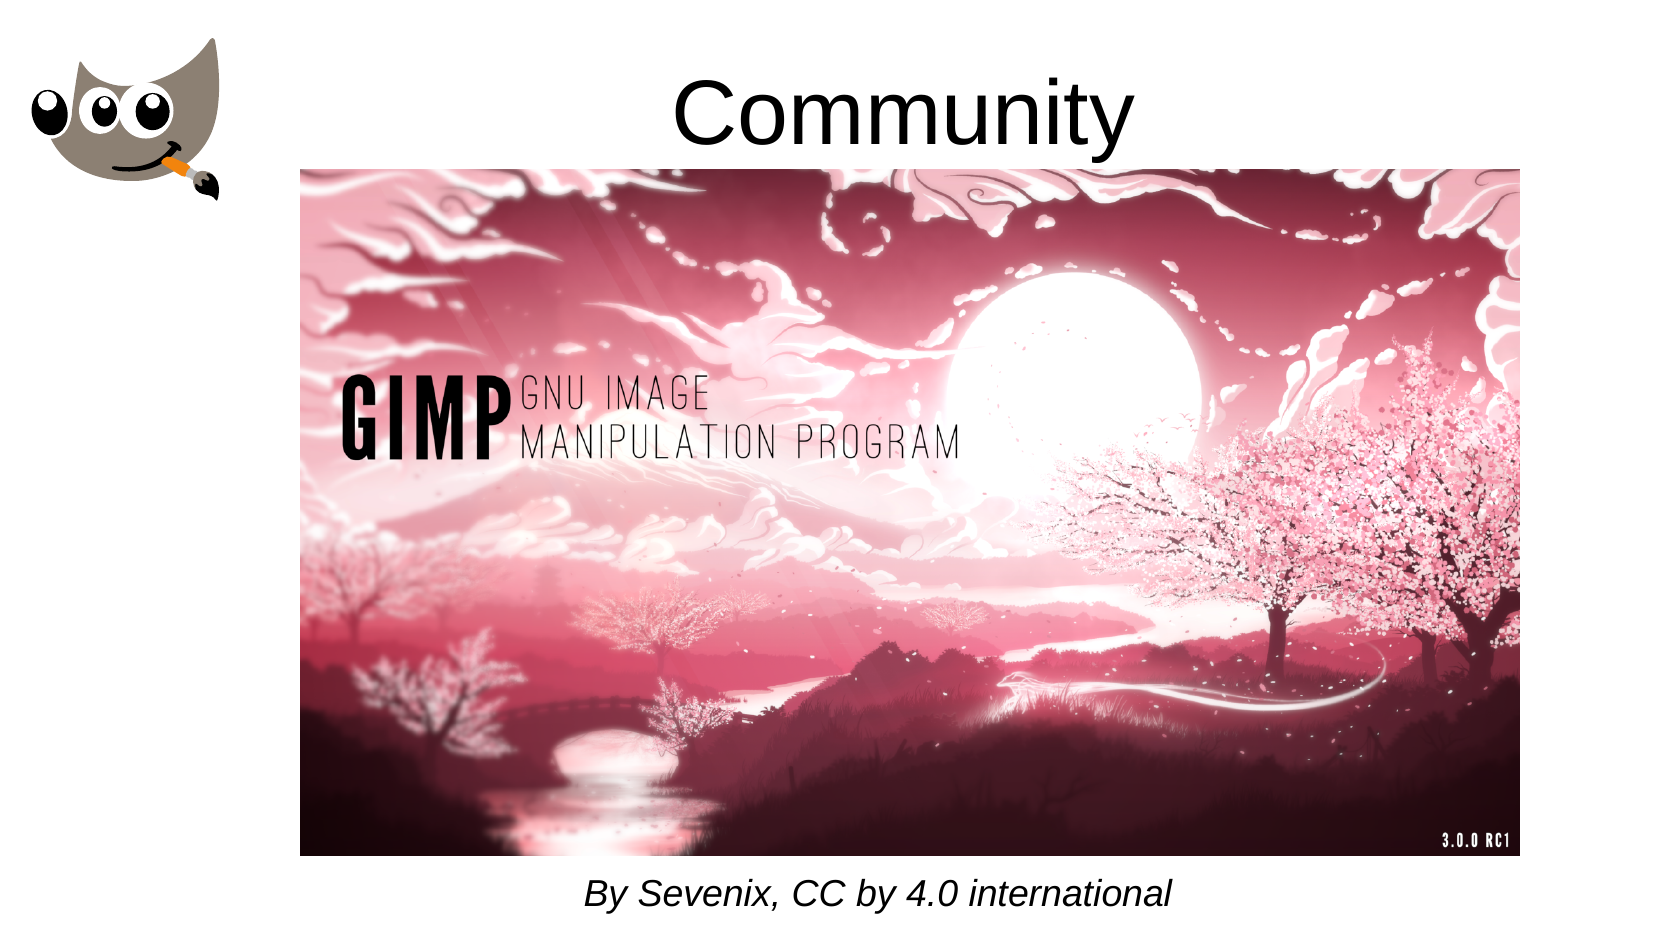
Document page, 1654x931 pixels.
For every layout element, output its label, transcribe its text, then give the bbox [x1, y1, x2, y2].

text_box By Sevenix, CC by 4.0 international [568, 864, 1188, 922]
picture [300, 169, 1520, 856]
title Community [232, 37, 1576, 188]
